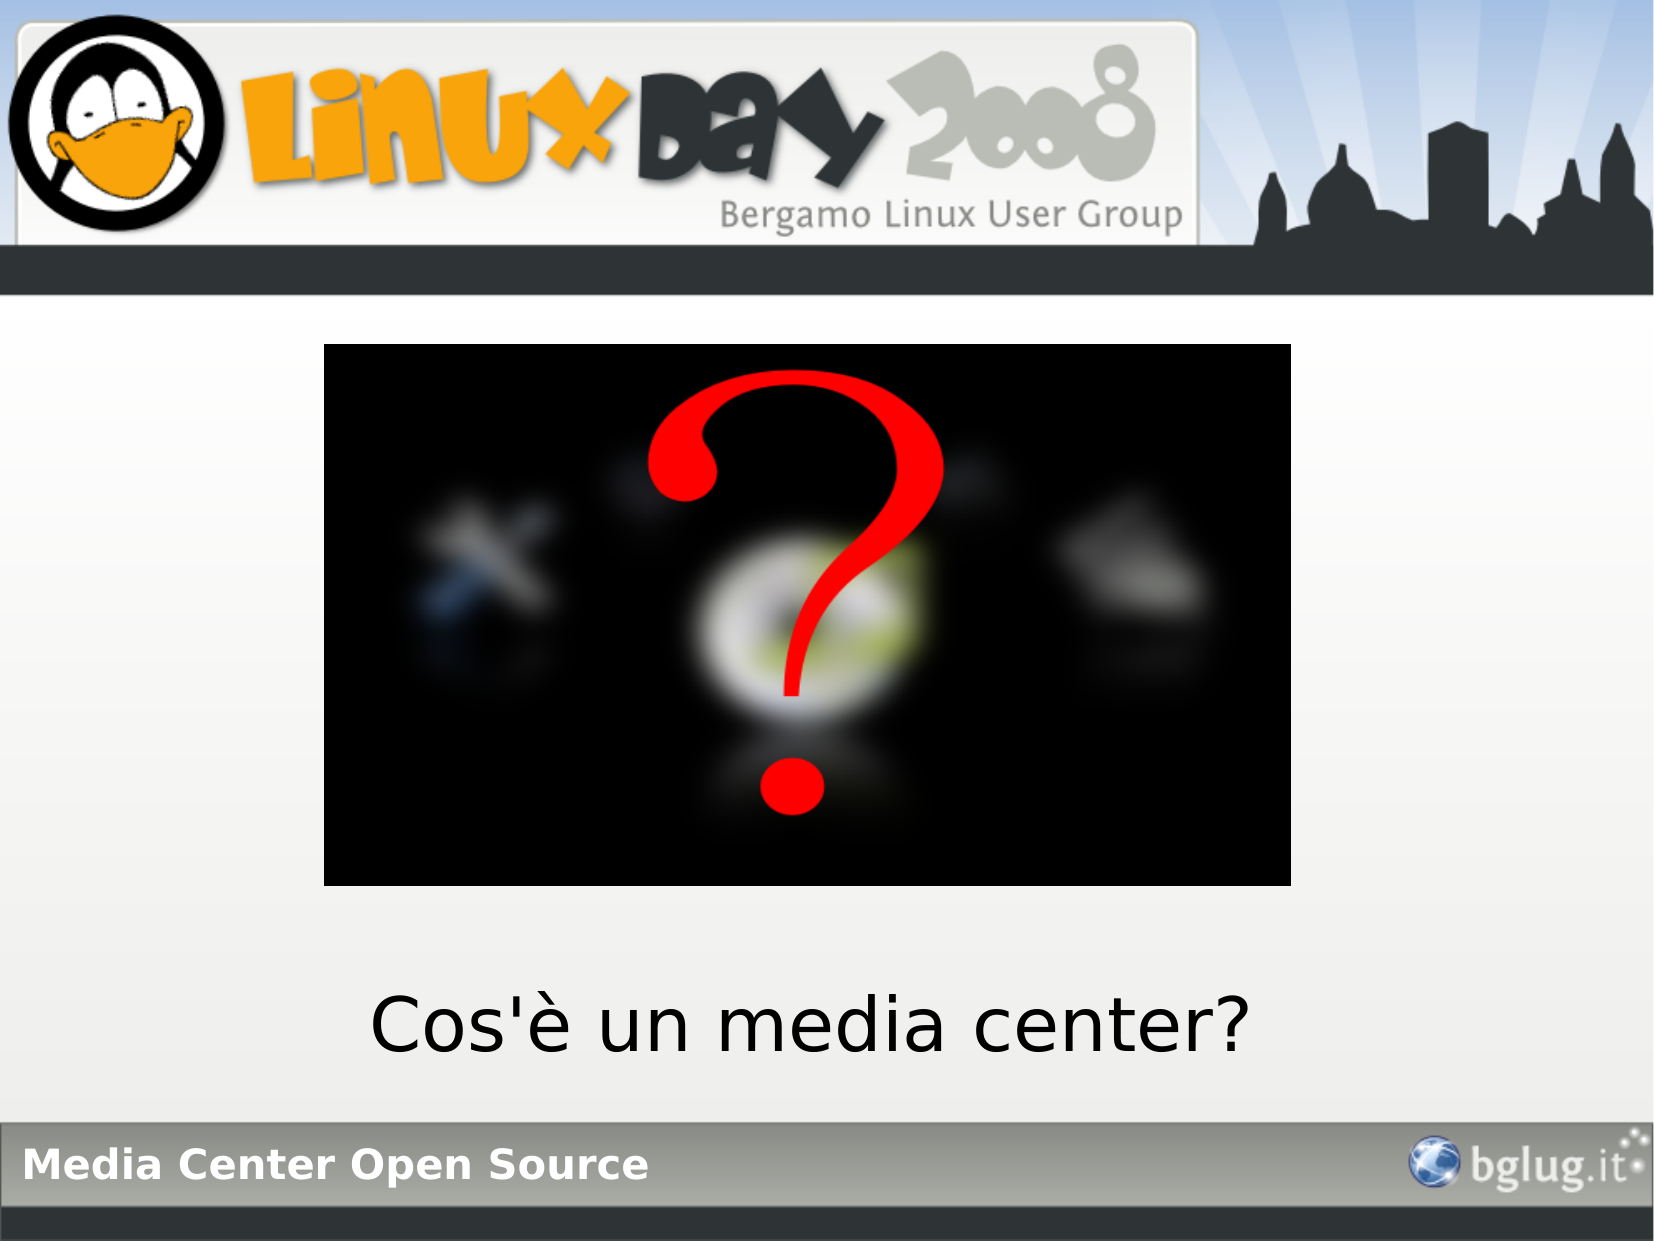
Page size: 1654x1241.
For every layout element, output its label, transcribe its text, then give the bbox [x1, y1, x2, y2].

picture [0, 0, 1654, 1241]
text_box Media Center Open Source [6, 1133, 665, 1241]
text_box Cos'è un media center? [354, 974, 1269, 1077]
